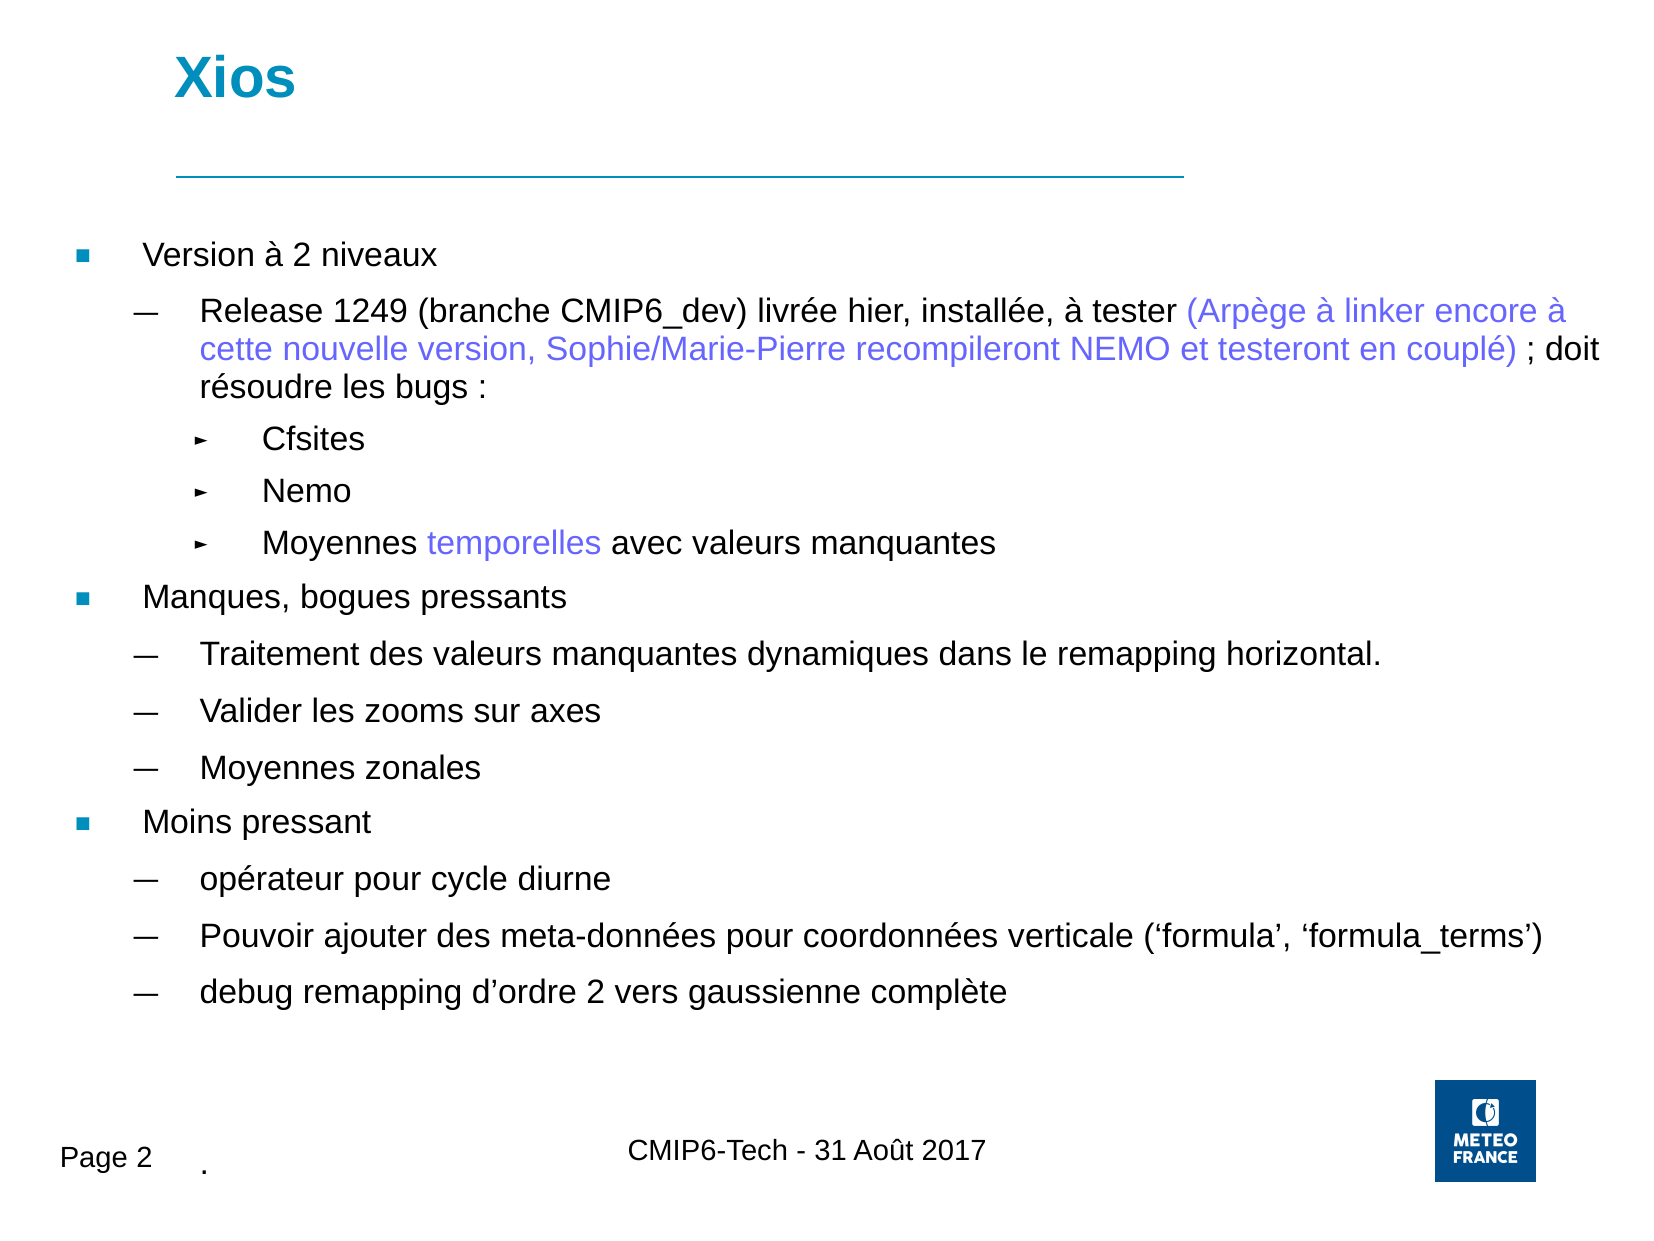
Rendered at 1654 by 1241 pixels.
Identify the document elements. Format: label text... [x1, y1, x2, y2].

title Xios [174, 0, 1654, 156]
list Version à 2 niveaux Release 1249 (branche CMIP6_dev) livrée hier, installée, à tester (Arpège à linker encore à cette nouvelle version, Sophie/Marie-Pierre recompileront NEMO et testeront en couplé) ; doit résoudre les bugs : Cfsites Nemo Moyennes temporelles avec valeurs manquantes Manques, bogues pressants Traitement des valeurs manquantes dynamiques dans le remapping horizontal. Valider les zooms sur axes Moyennes zonales Moins pressant opérateur pour cycle diurne Pouvoir ajouter des meta-données pour coordonnées verticale (‘formula’, ‘formula_terms’) debug remapping d’ordre 2 vers gaussienne complète . [60, 235, 1628, 1188]
